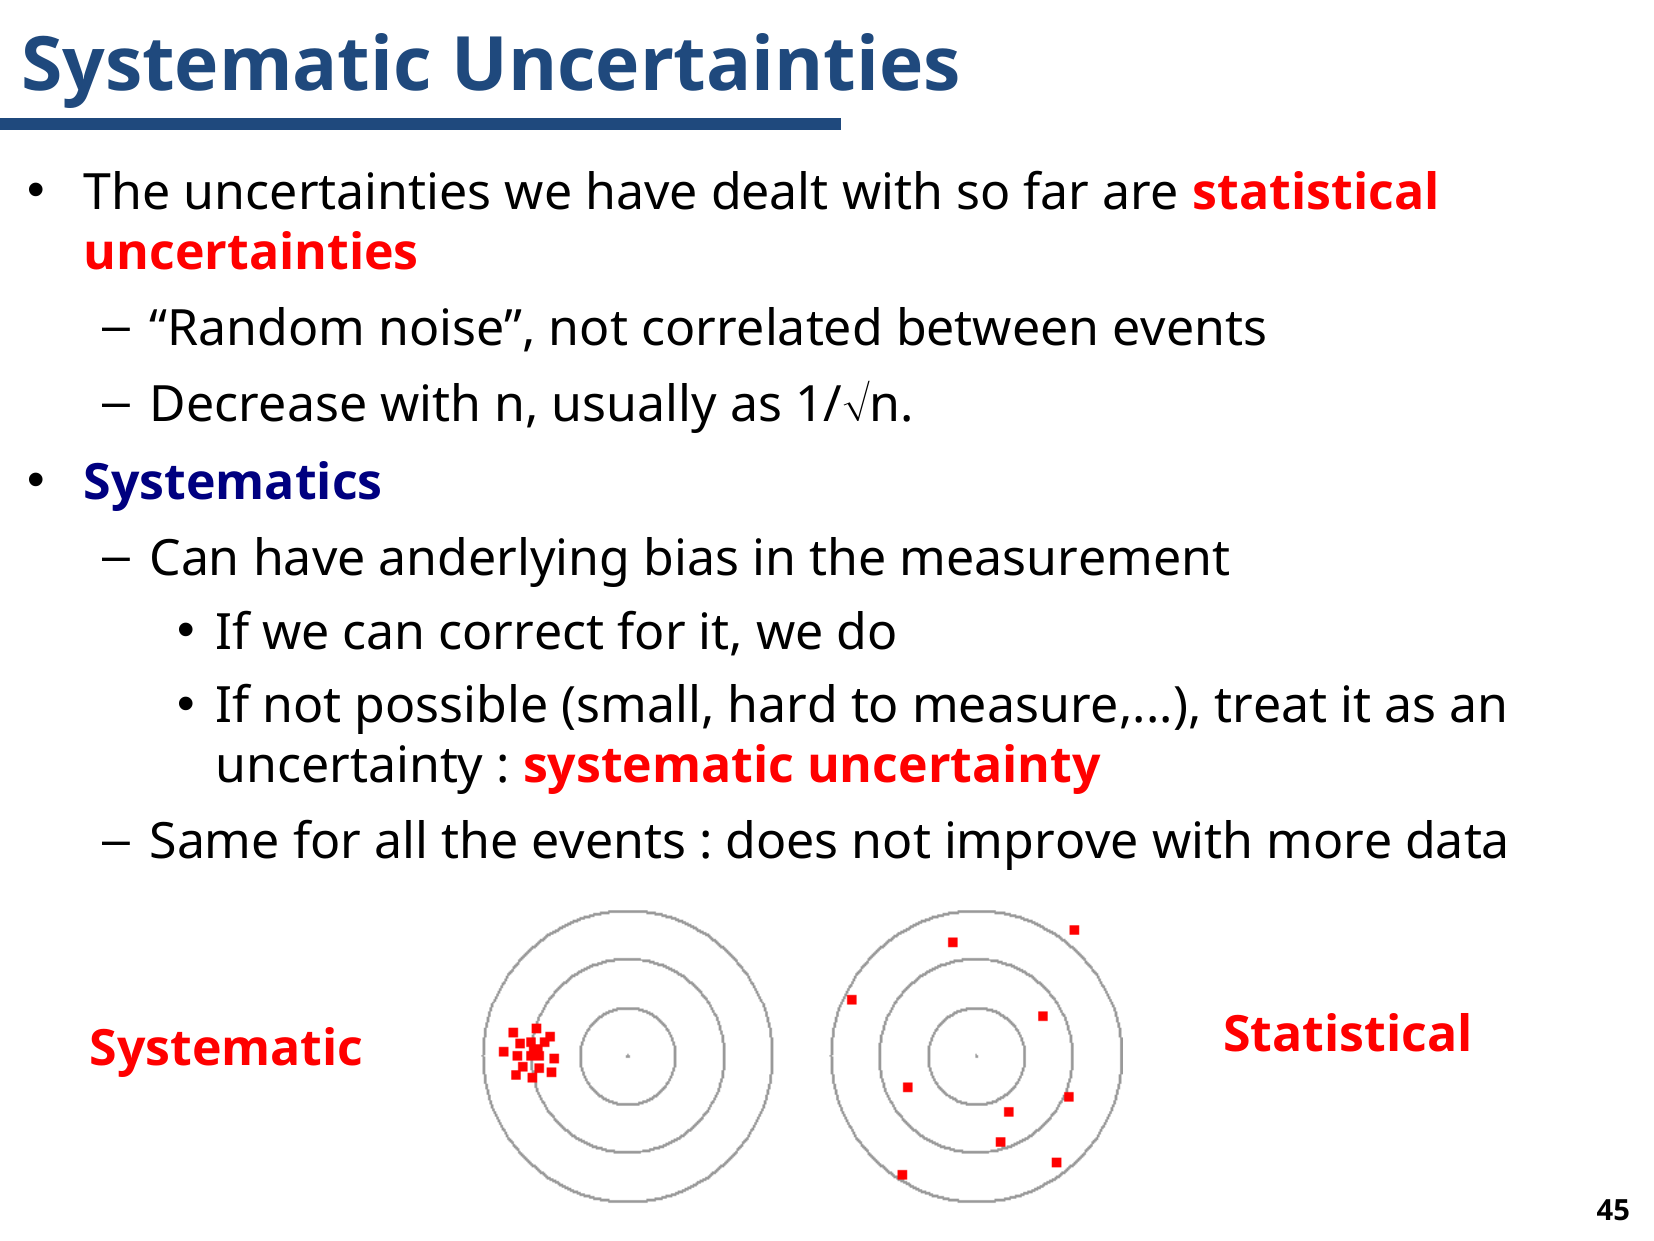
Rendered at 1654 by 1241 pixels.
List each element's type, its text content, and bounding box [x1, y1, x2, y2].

title Systematic Uncertainties [6, 7, 1606, 113]
text_box Statistical [1208, 990, 1516, 1083]
list The uncertainties we have dealt with so far are statistical uncertainties “Random noise”, not correlated between events Decrease with n, usually as 1/Ön. Systematics Can have anderlying bias in the measurement If we can correct for it, we do If not possible (small, hard to measure,...), treat it as an uncertainty : systematic uncertainty Same for all the events : does not improve with more data [12, 151, 1640, 871]
text_box Systematic [75, 1005, 391, 1098]
picture [480, 909, 1123, 1216]
